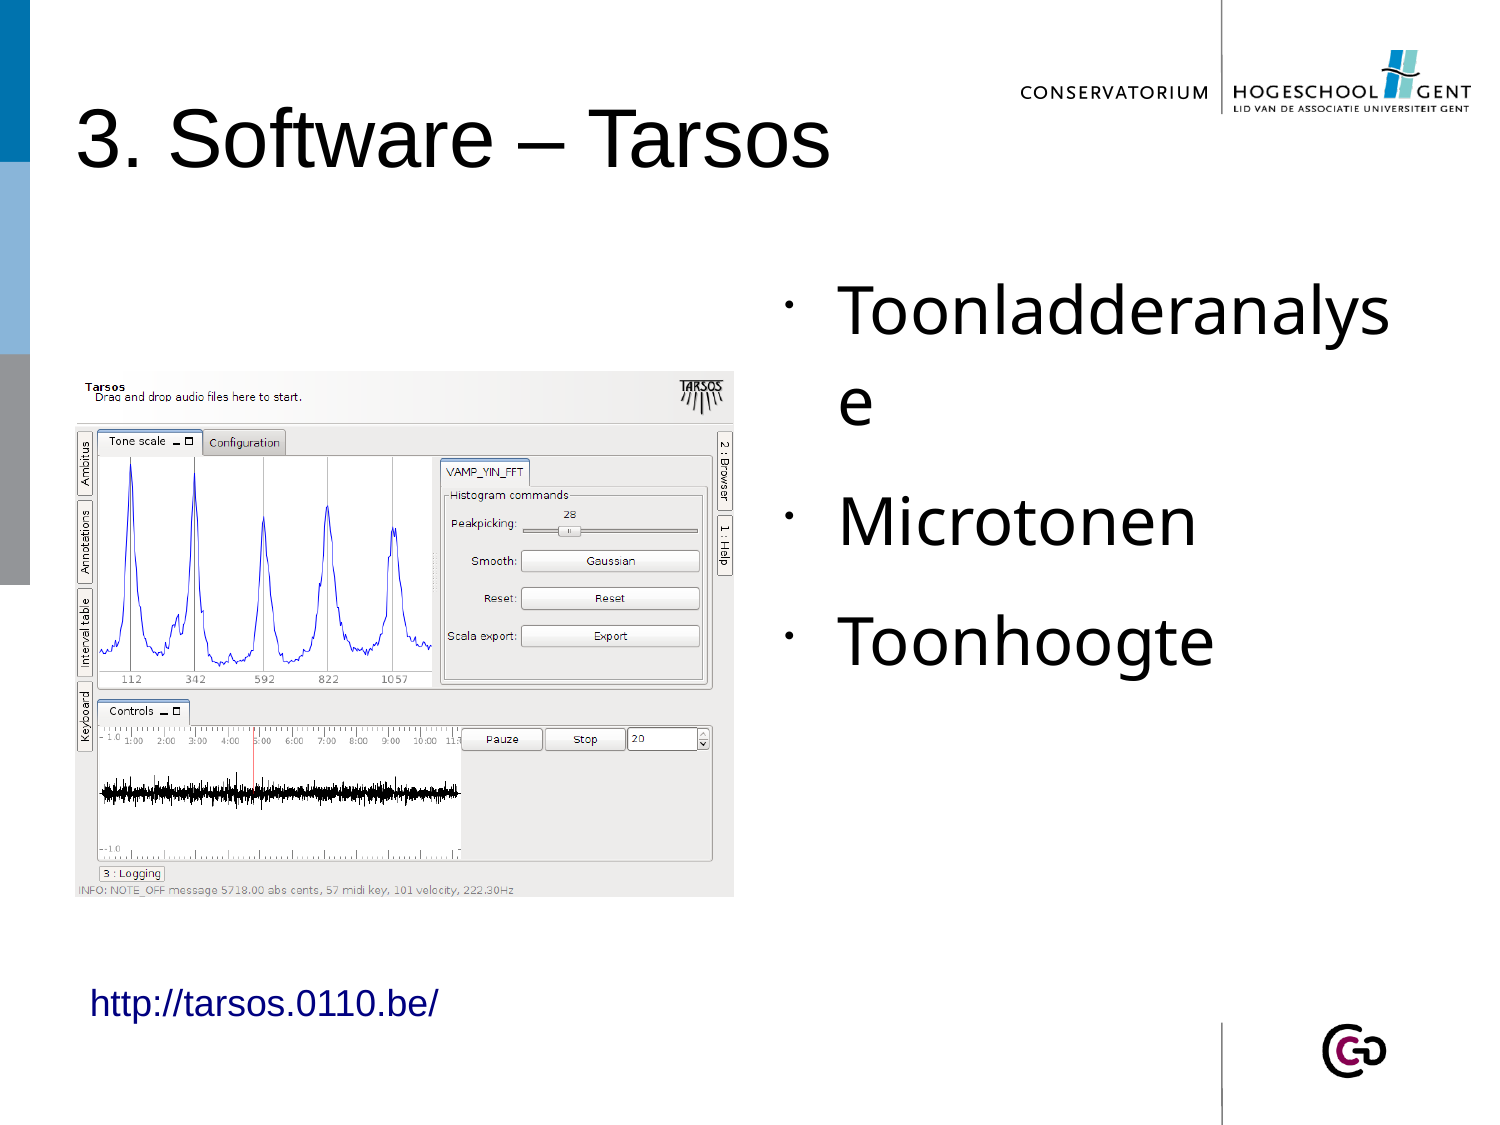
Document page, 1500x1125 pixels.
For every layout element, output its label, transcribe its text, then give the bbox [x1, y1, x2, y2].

picture [1298, 1011, 1410, 1090]
list Toonladderanalyse Microtonen Toonhoogte [766, 263, 1426, 991]
title 3. Software – Tarsos [75, 44, 1425, 233]
picture [75, 371, 734, 897]
picture [1425, 50, 1471, 112]
text_box http://tarsos.0110.be/ [75, 975, 499, 1045]
picture [0, 162, 30, 585]
